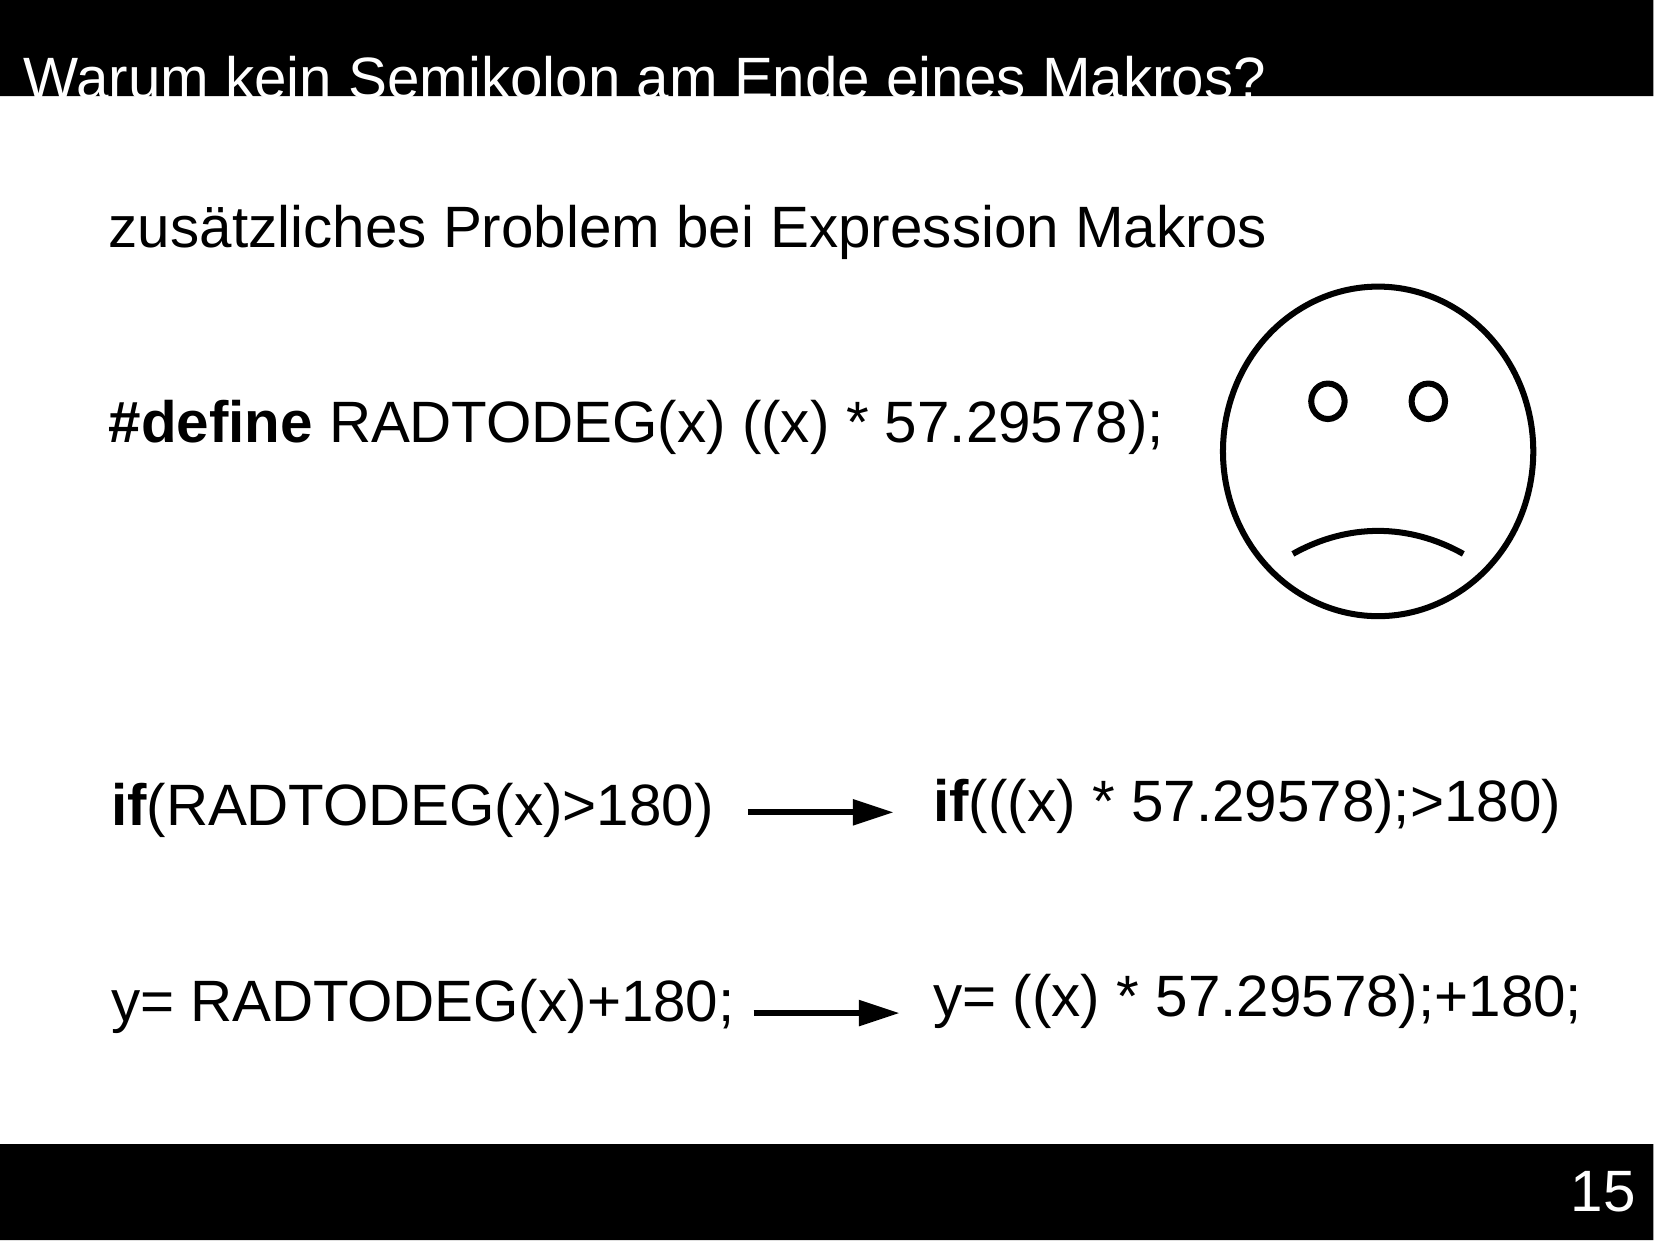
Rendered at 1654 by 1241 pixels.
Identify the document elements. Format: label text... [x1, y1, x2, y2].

text_box zusätzliches Problem bei Expression Makros #define RADTODEG(x) ((x) * 57.29578); [1226, 290, 1530, 496]
text_box Warum kein Semikolon am Ende eines Makros? [8, 6, 1296, 94]
text_box zusätzliches Problem bei Expression Makros #define RADTODEG(x) ((x) * 57.29578); [93, 187, 1538, 496]
text_box if(RADTODEG(x)>180) y= RADTODEG(x)+180; [96, 765, 771, 1059]
text_box if(((x) * 57.29578);>180) y= ((x) * 57.29578);+180; [918, 761, 1606, 1054]
